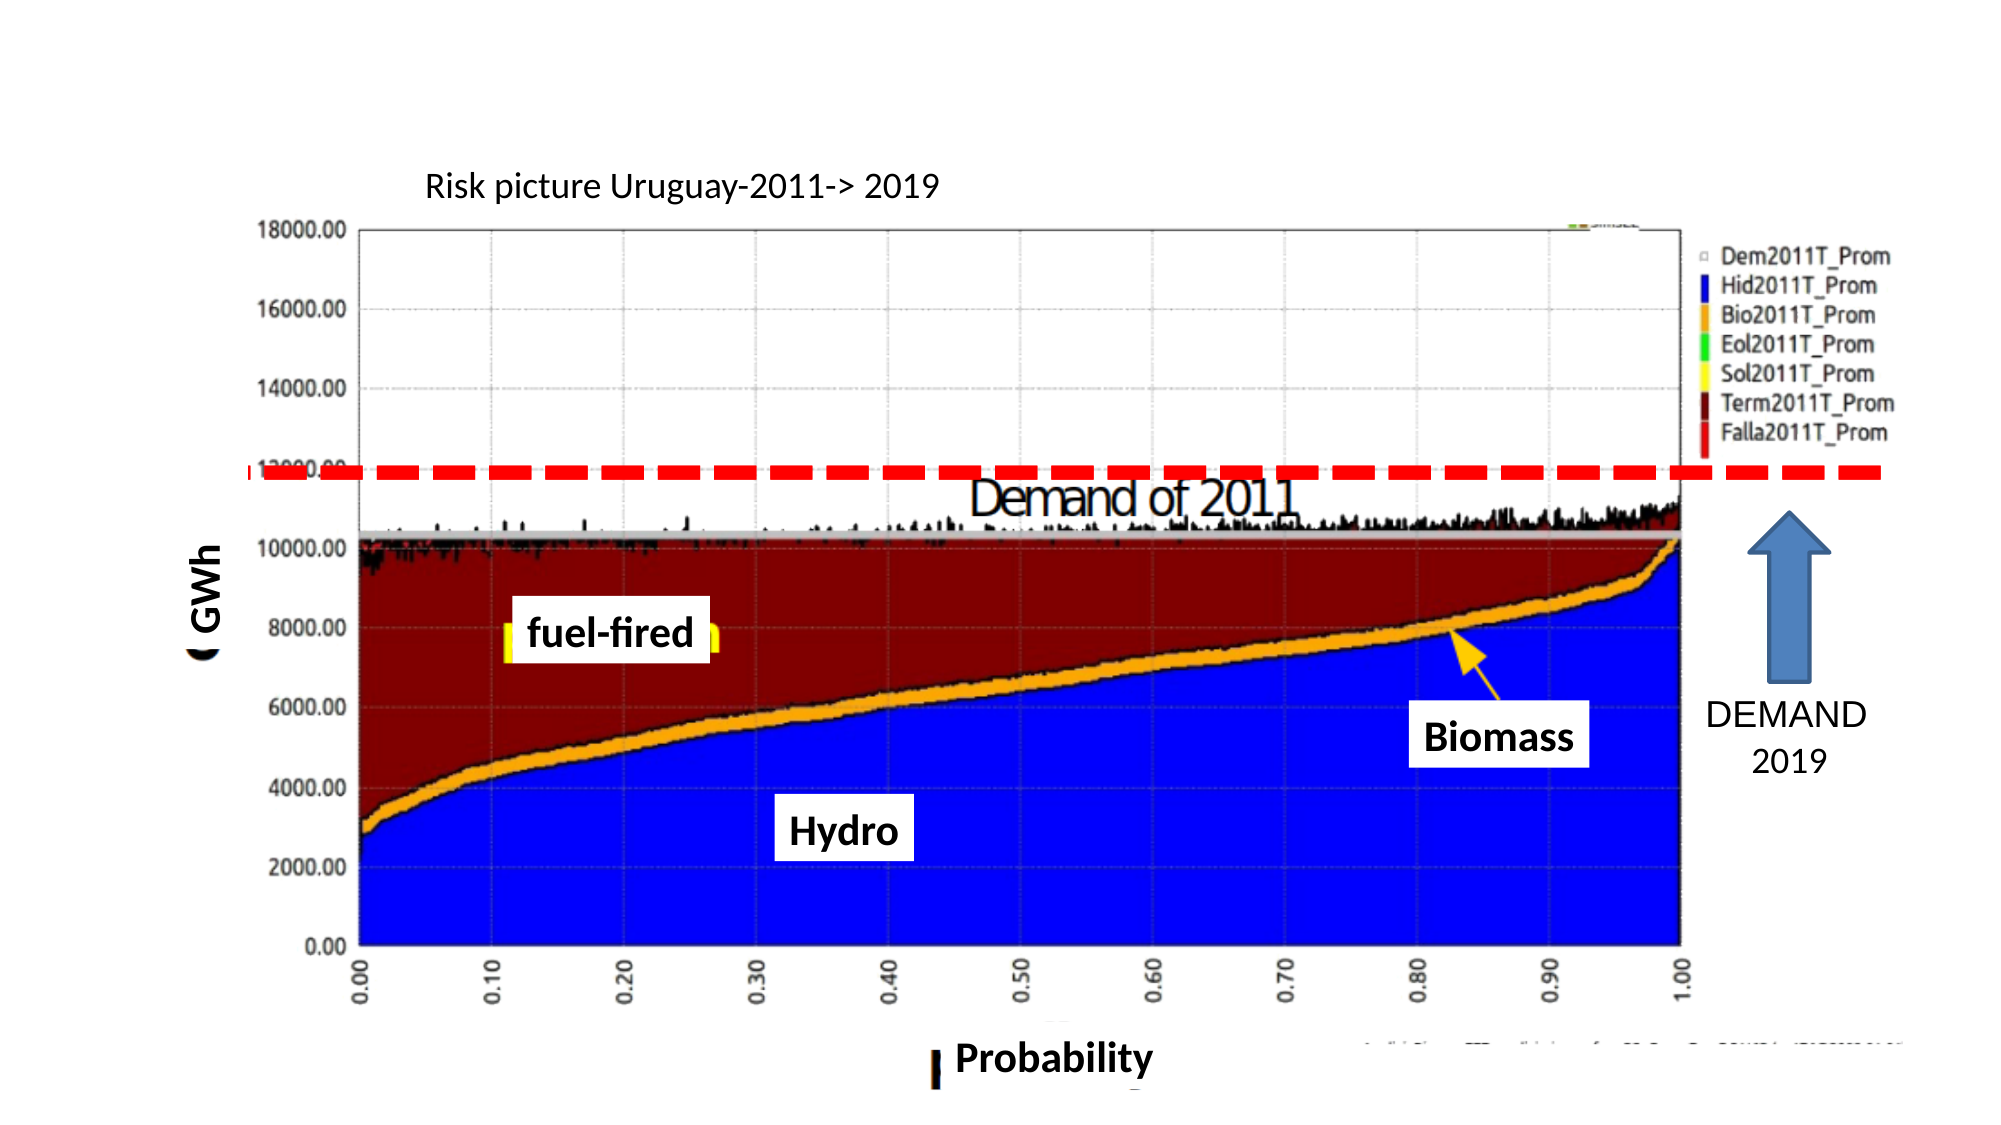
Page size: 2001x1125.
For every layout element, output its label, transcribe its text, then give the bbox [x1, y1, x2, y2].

text_box fuel-fired [512, 595, 710, 664]
text_box GWh [168, 528, 237, 650]
text_box DEMAND [1690, 685, 1939, 743]
text_box Biomass [1408, 700, 1590, 768]
title Risk picture Uruguay-2011-> 2019 [425, 153, 1654, 225]
text_box DEMANDA 2019 [1676, 683, 1903, 789]
text_box Probability [940, 1021, 1169, 1089]
text_box [1749, 512, 1830, 682]
picture [165, 188, 1903, 1099]
text_box Hydro [774, 793, 914, 862]
